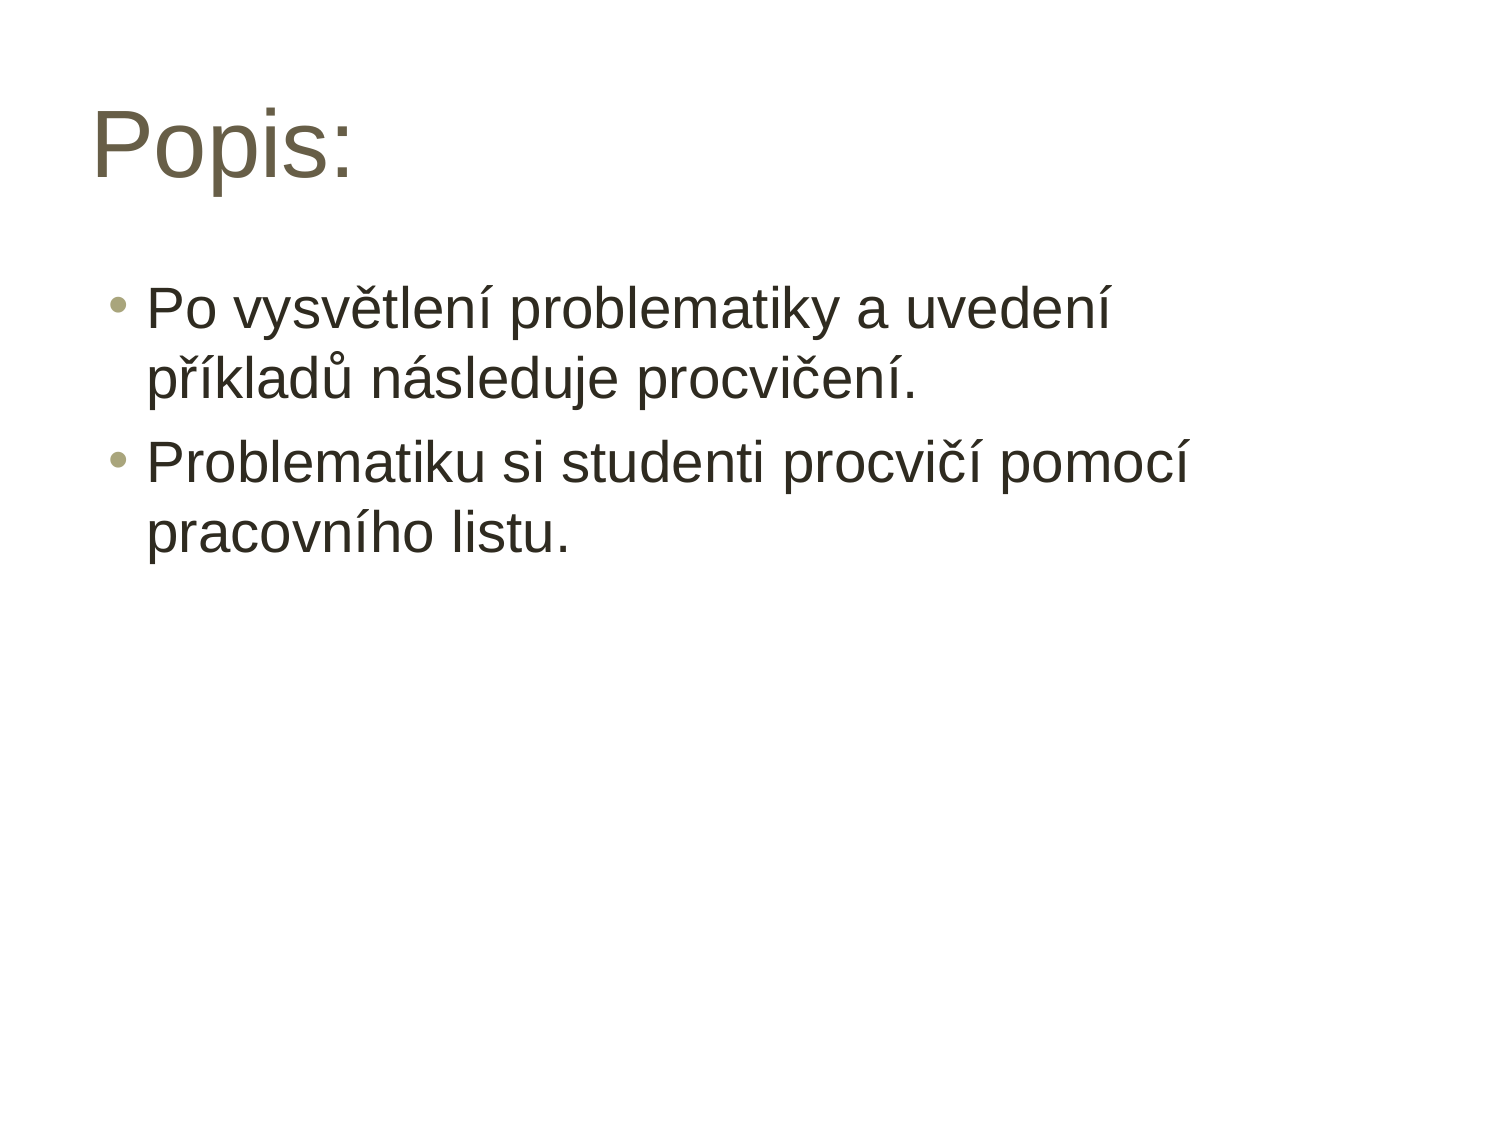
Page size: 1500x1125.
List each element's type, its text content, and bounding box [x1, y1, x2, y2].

list Po vysvětlení problematiky a uvedení příkladů následuje procvičení. Problematiku si studenti procvičí pomocí pracovního listu. [74, 262, 1325, 1051]
title Popis: [74, 45, 1325, 233]
